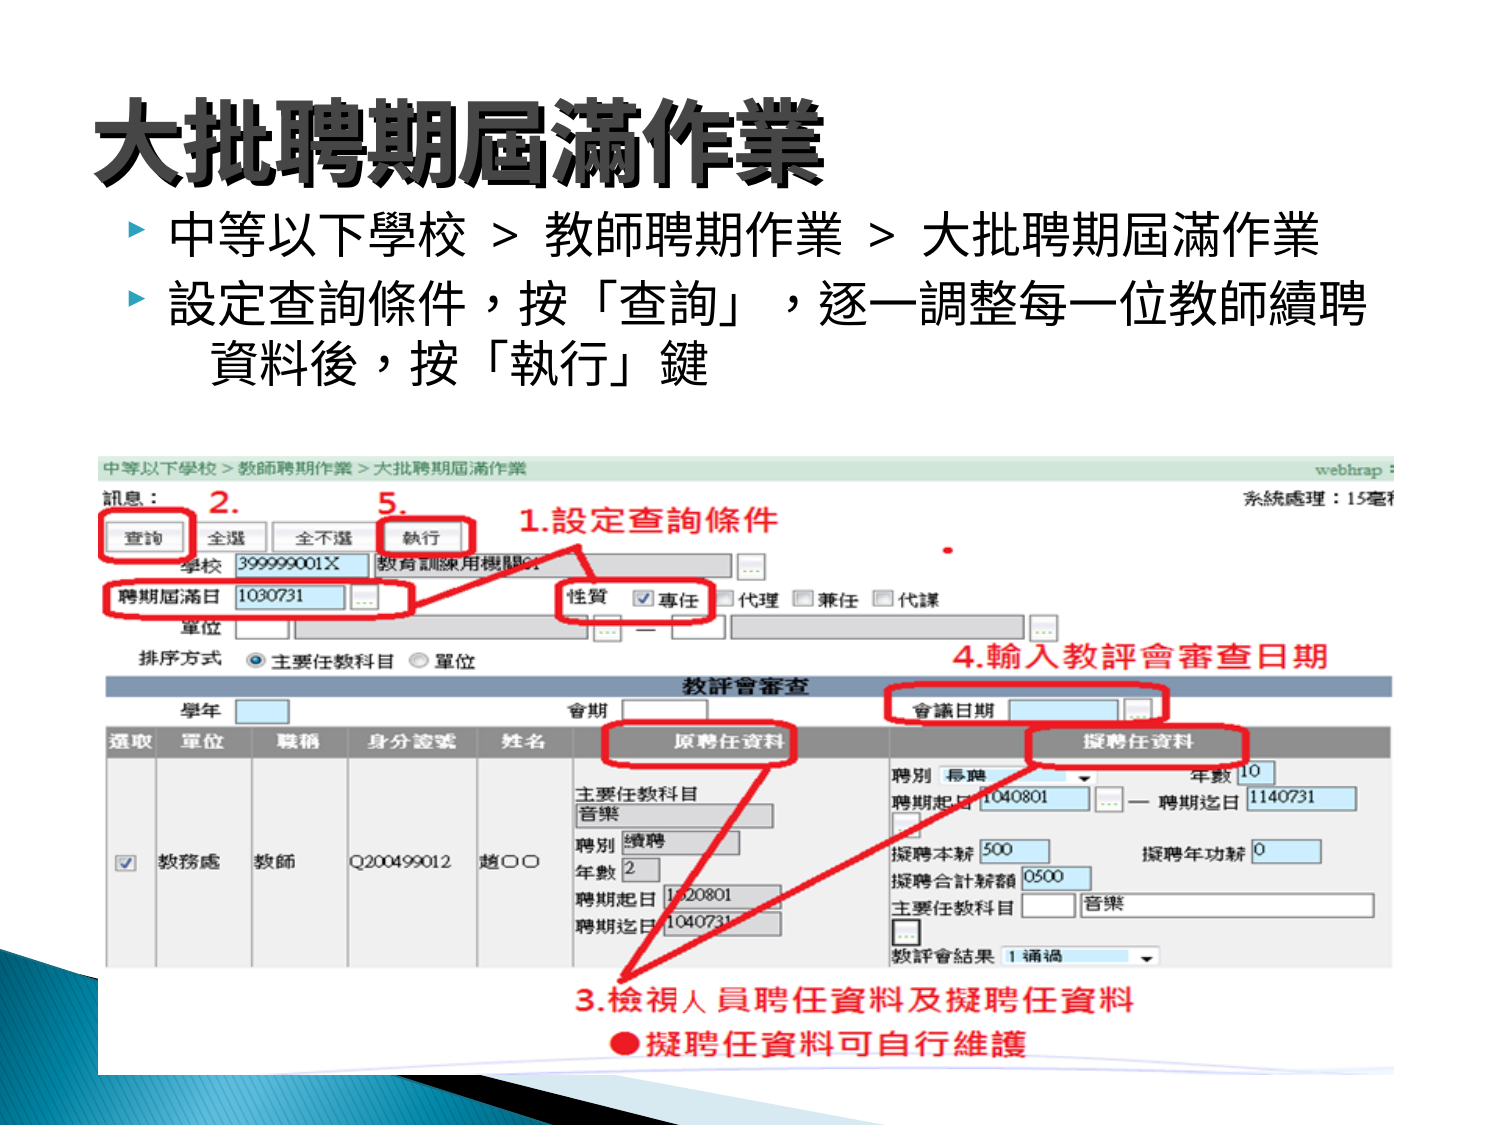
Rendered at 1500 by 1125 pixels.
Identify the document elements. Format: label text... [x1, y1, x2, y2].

title 大批聘期屆滿作業 [75, 45, 1426, 196]
picture [98, 456, 1394, 1075]
list 中等以下學校 > 教師聘期作業 > 大批聘期屆滿作業 設定查詢條件，按「查詢」，逐一調整每一位教師續聘資料後，按「執行」鍵 [75, 196, 1426, 986]
